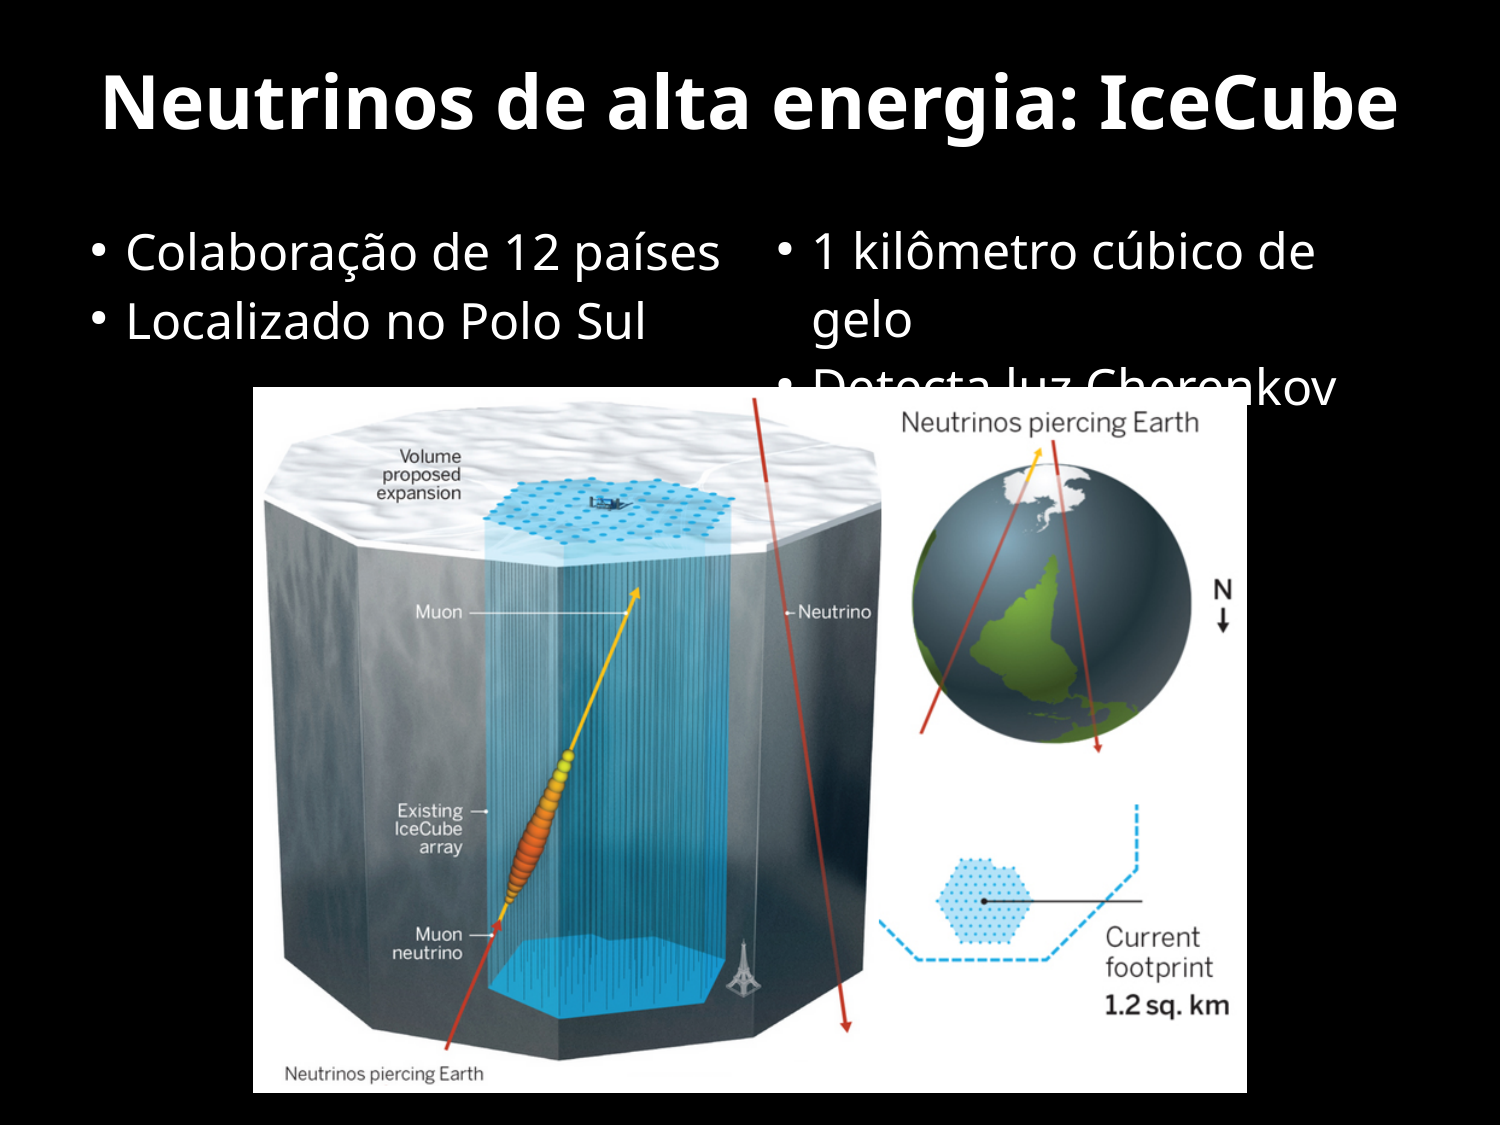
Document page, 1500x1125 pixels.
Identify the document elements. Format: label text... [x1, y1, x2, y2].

text_box Colaboração de 12 países Localizado no Polo Sul [75, 210, 751, 683]
text_box Neutrinos de alta energia: IceCube [84, 46, 1416, 152]
picture [253, 387, 1247, 1093]
text_box 1 kilômetro cúbico de gelo Detecta luz Cherenkov [761, 208, 1437, 681]
